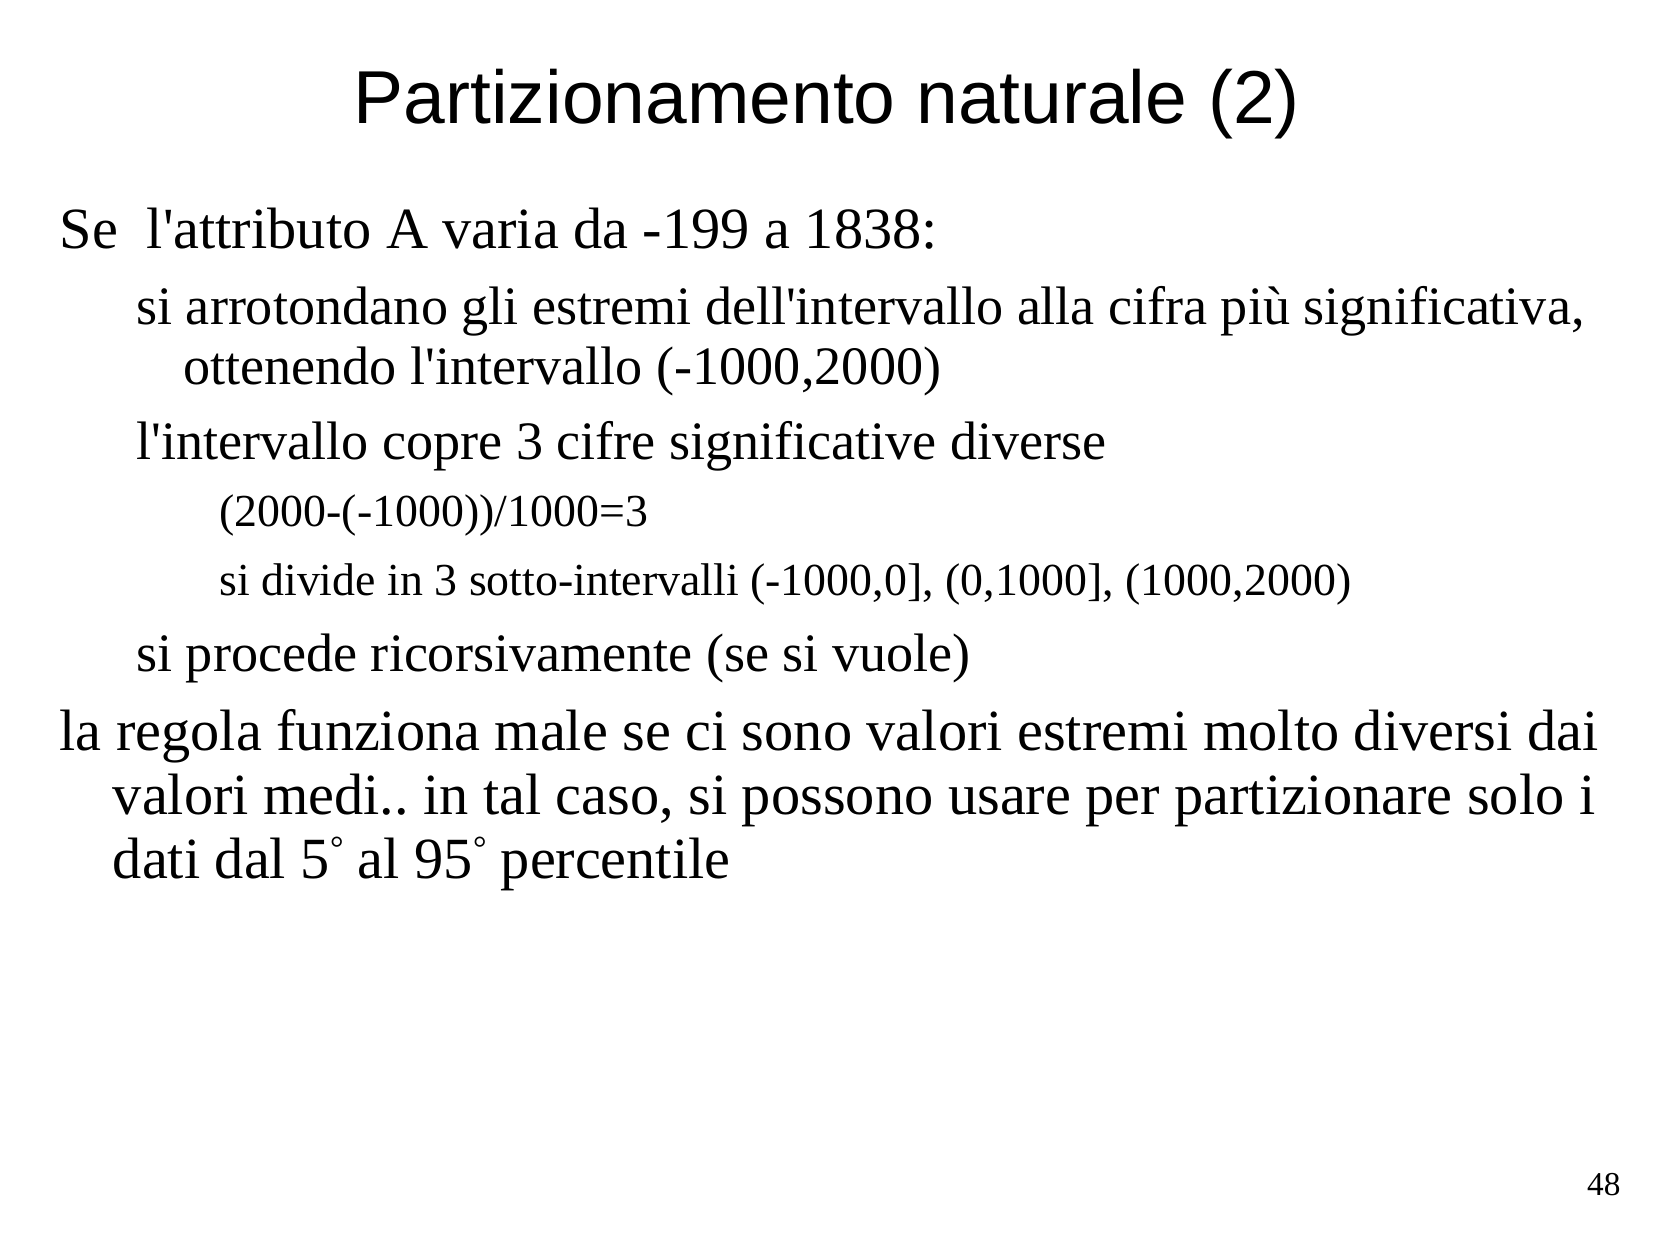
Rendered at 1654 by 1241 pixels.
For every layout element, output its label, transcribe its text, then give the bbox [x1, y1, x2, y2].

title Partizionamento naturale (2) [37, 30, 1617, 166]
list Se l'attributo A varia da -199 a 1838: si arrotondano gli estremi dell'intervallo alla cifra più significativa, ottenendo l'intervallo (-1000,2000) l'intervallo copre 3 cifre significative diverse (2000-(-1000))/1000=3 si divide in 3 sotto-intervalli (-1000,0], (0,1000], (1000,2000) si procede ricorsivamente (se si vuole) la regola funziona male se ci sono valori estremi molto diversi dai valori medi.. in tal caso, si possono usare per partizionare solo i dati dal 5° al 95° percentile [42, 196, 1612, 1187]
